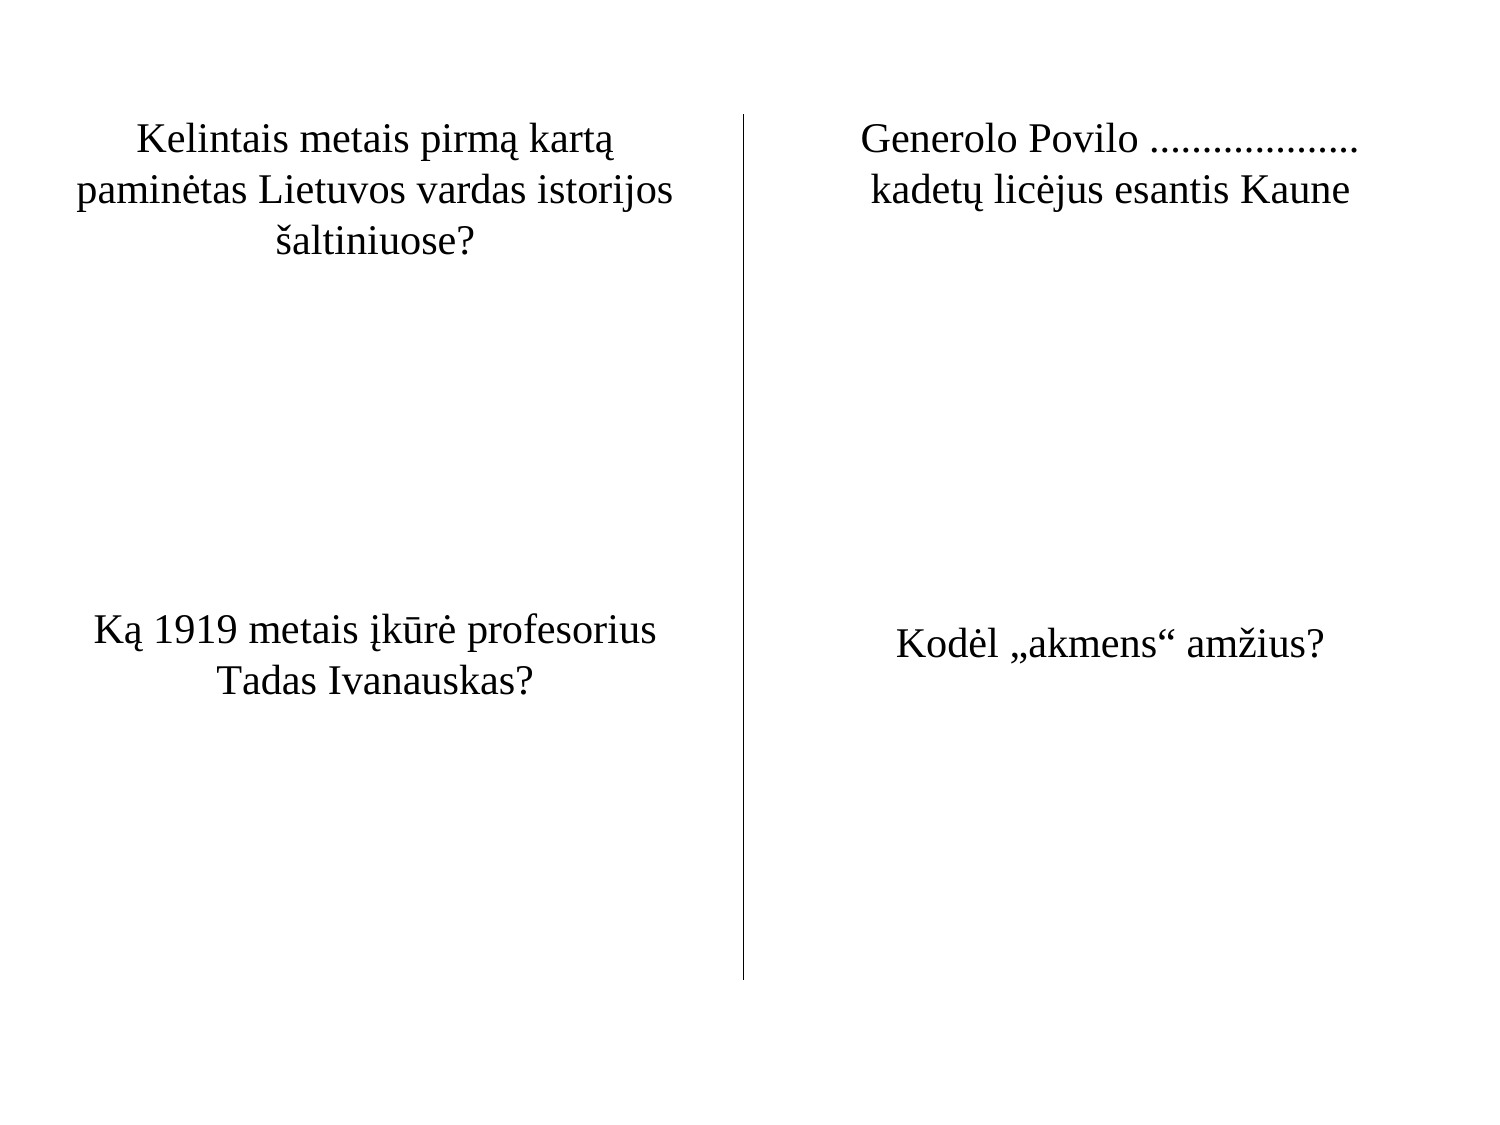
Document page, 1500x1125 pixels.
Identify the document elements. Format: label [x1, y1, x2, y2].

picture [64, 113, 1424, 983]
